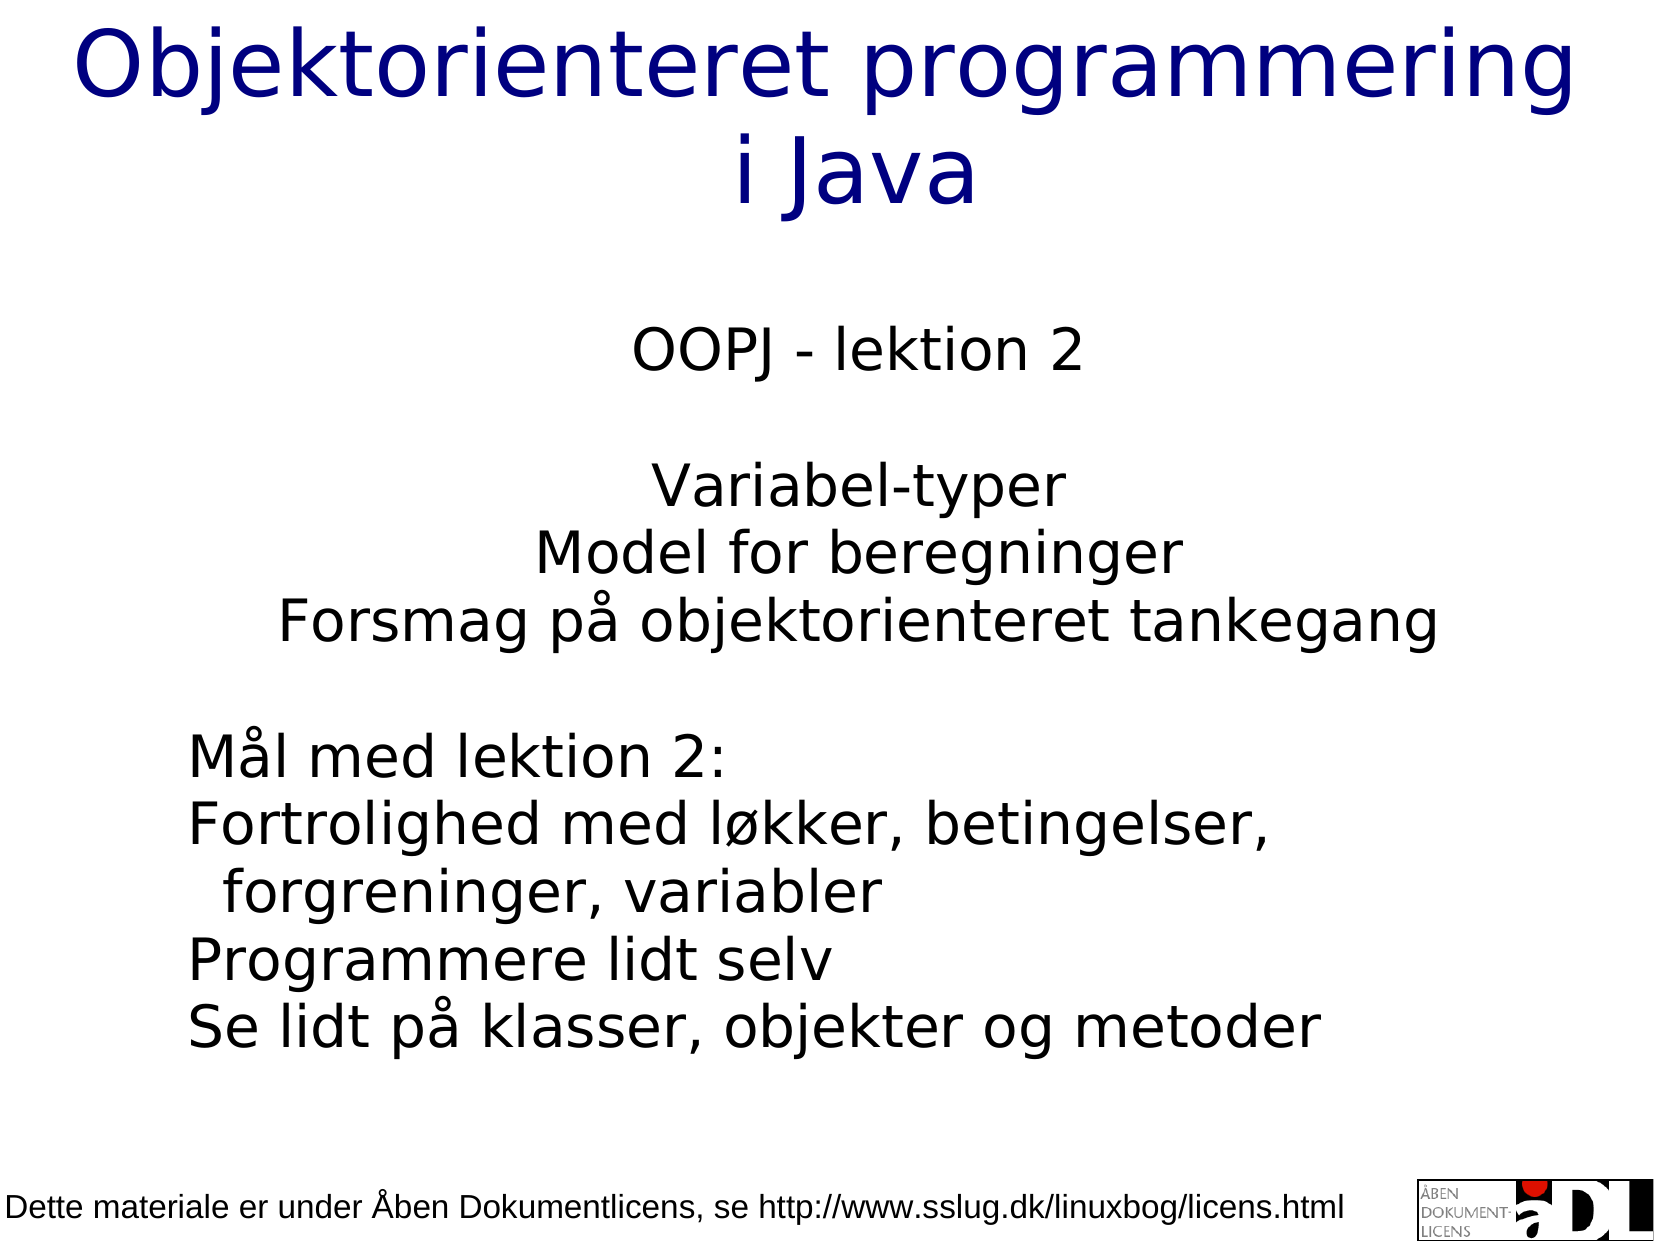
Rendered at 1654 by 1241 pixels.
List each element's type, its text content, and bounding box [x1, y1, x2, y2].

subtitle OOPJ - lektion 2 Variabel-typer Model for beregninger Forsmag på objektorienteret tankegang Mål med lektion 2: Fortrolighed med løkker, betingelser, forgreninger, variabler Programmere lidt selv Se lidt på klasser, objekter og metoder [151, 298, 1532, 1080]
text_box Dette materiale er under Åben Dokumentlicens, se http://www.sslug.dk/linuxbog/licens.html [4, 1188, 1348, 1238]
title Objektorienteret programmering i Java [72, 10, 1582, 225]
picture [1417, 1179, 1654, 1241]
